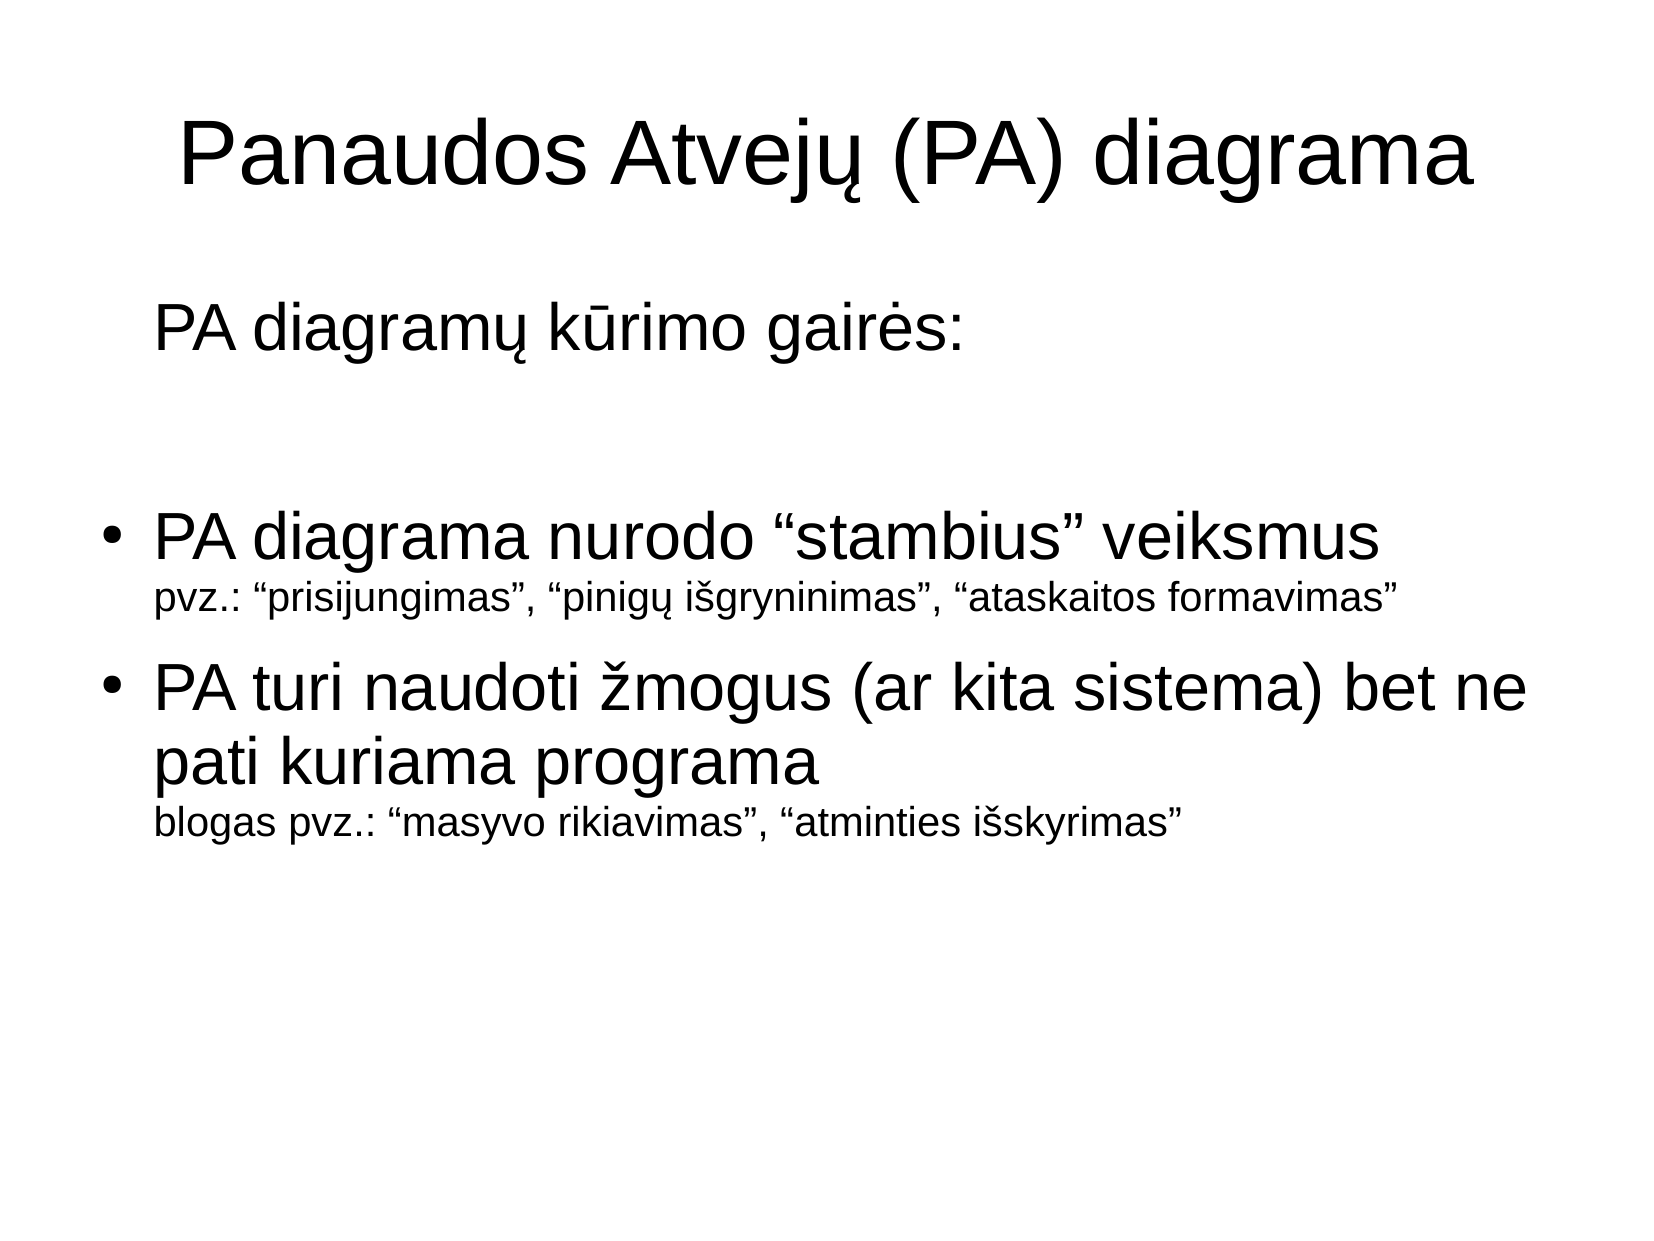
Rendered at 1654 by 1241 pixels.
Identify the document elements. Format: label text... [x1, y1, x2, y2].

title Panaudos Atvejų (PA) diagrama [82, 49, 1571, 257]
list PA diagramų kūrimo gairės: PA diagrama nurodo “stambius” veiksmus pvz.: “prisijungimas”, “pinigų išgryninimas”, “ataskaitos formavimas” PA turi naudoti žmogus (ar kita sistema) bet ne pati kuriama programa blogas pvz.: “masyvo rikiavimas”, “atminties išskyrimas” [82, 290, 1571, 1094]
